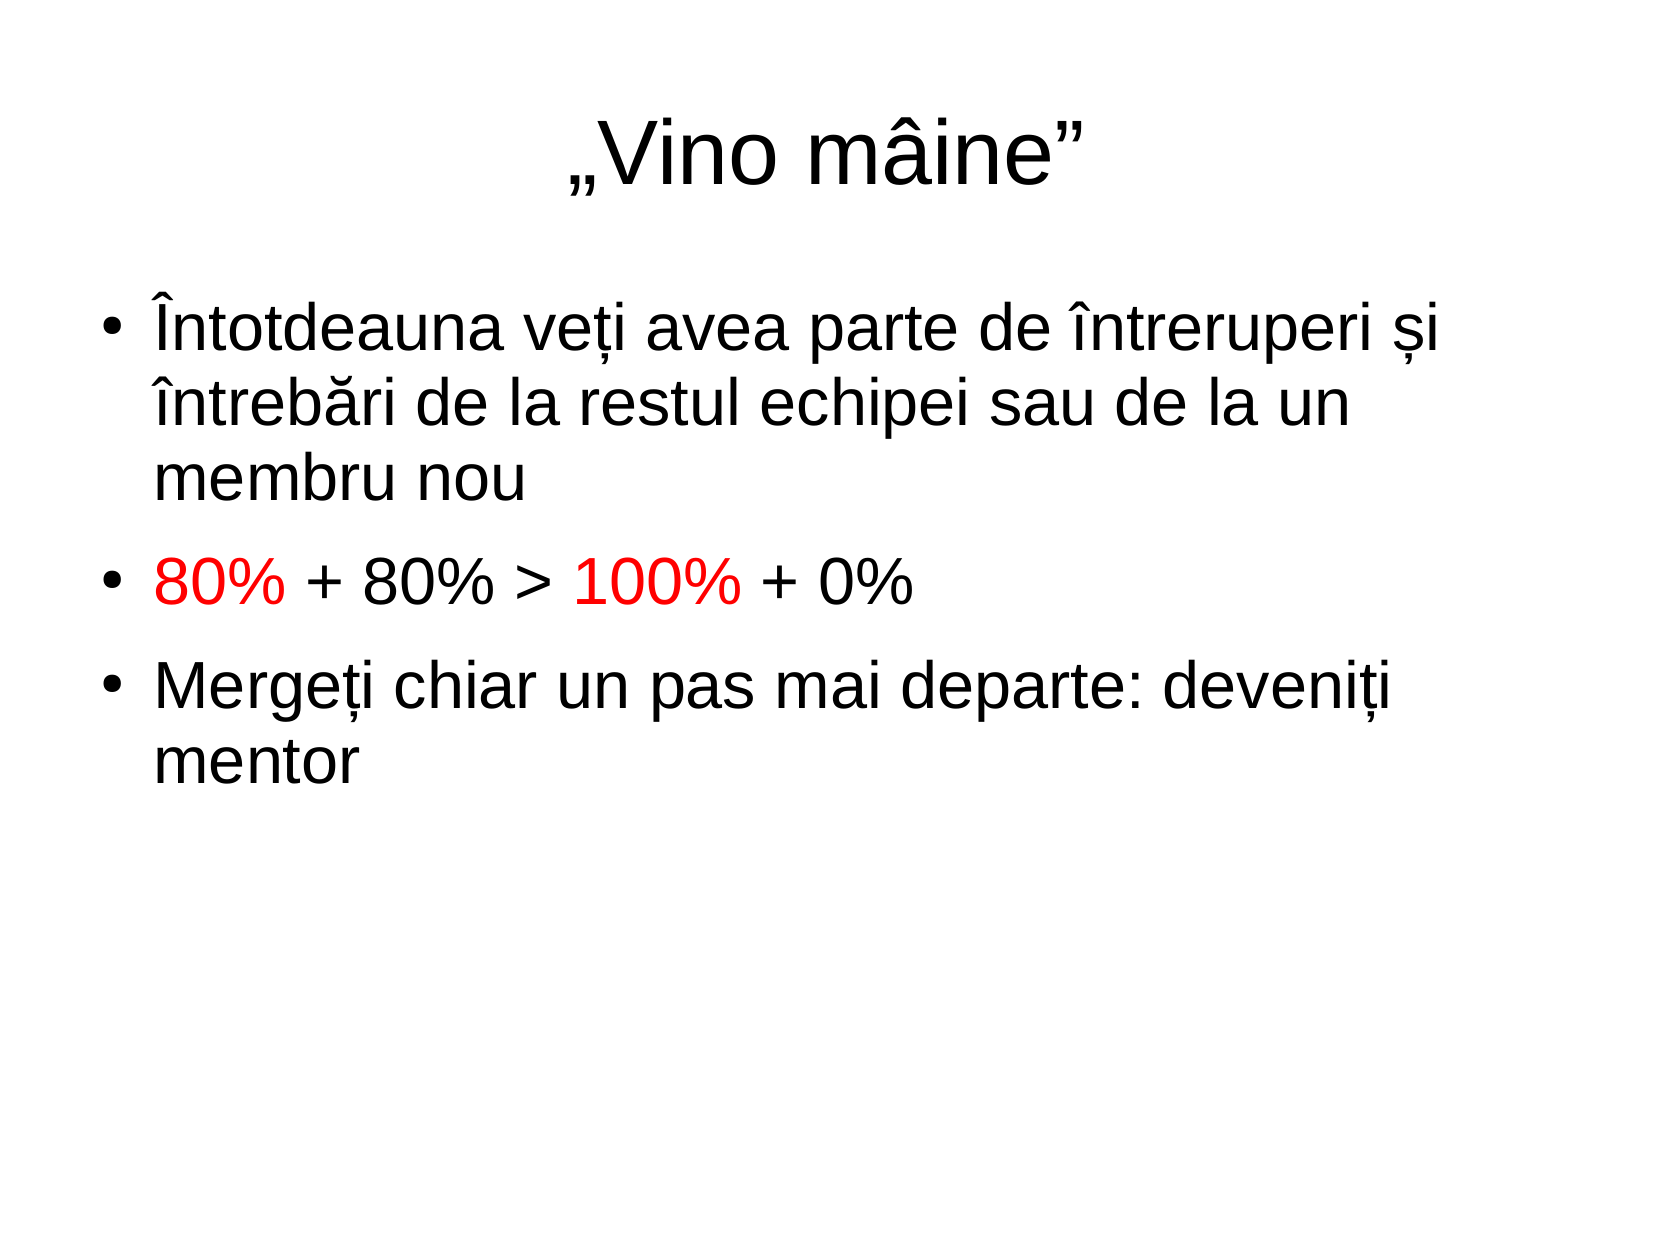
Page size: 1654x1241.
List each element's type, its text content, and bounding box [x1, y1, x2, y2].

list Întotdeauna veți avea parte de întreruperi și întrebări de la restul echipei sau de la un membru nou 80% + 80% > 100% + 0% Mergeți chiar un pas mai departe: deveniți mentor [82, 290, 1571, 1109]
title „Vino mâine” [82, 56, 1571, 250]
